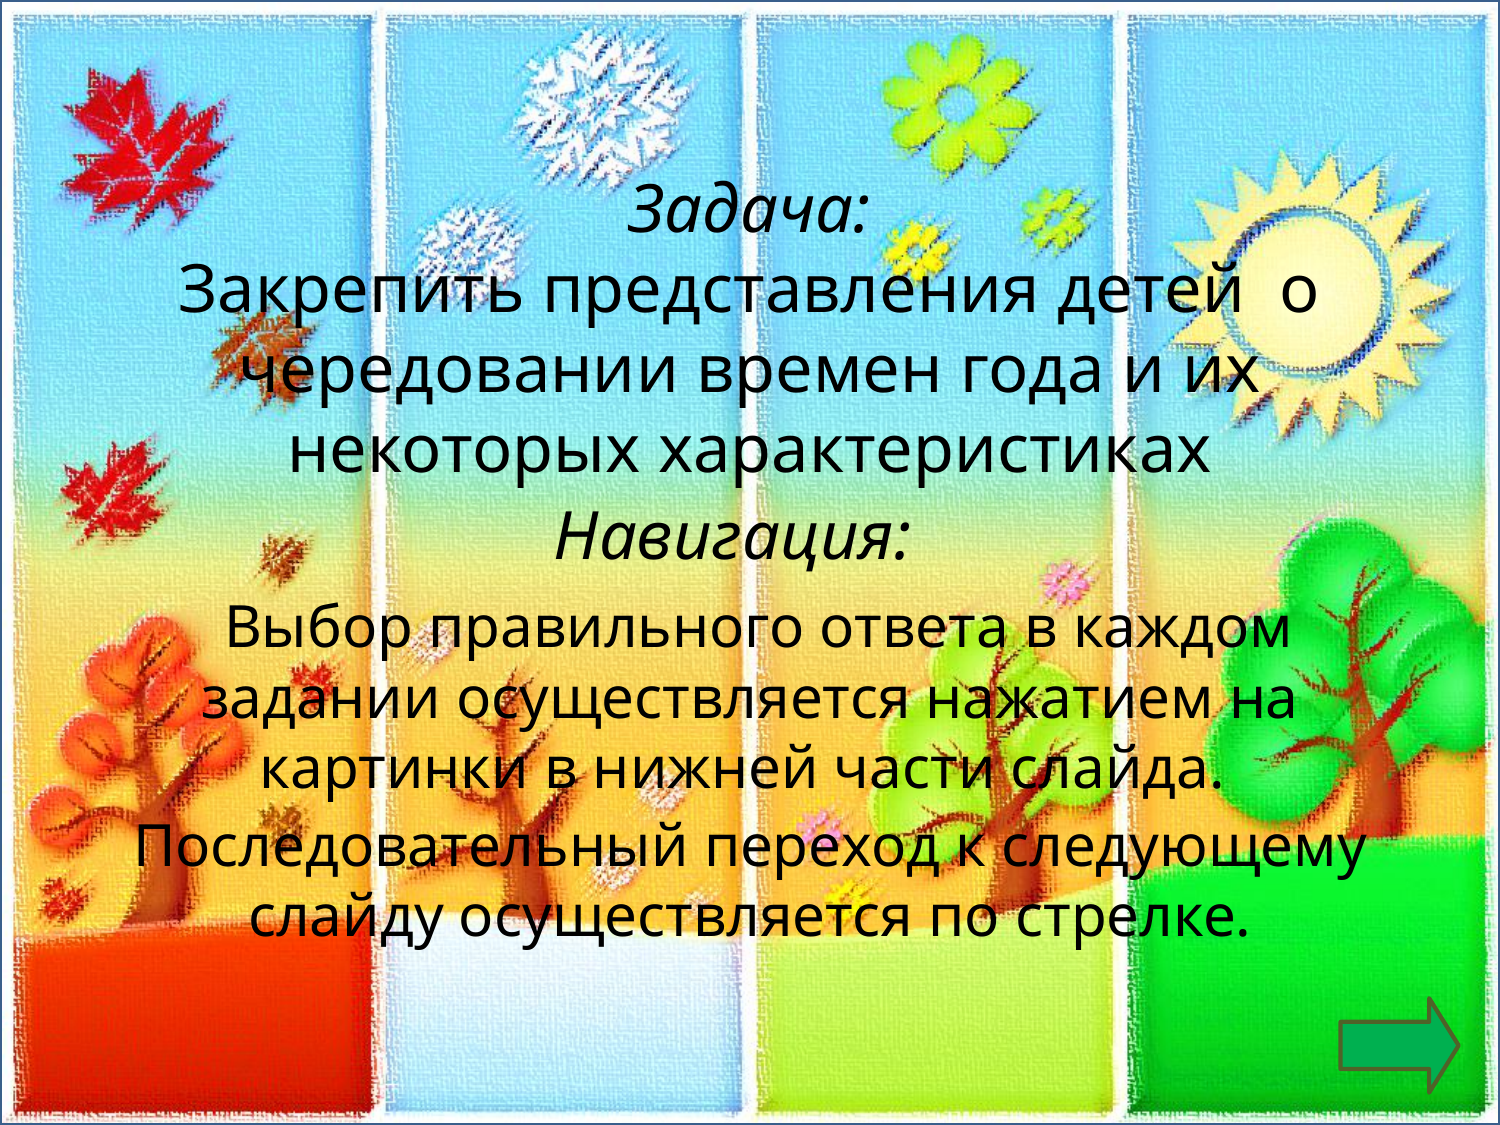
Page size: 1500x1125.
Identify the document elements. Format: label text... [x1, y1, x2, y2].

text_box Задача: Закрепить представления детей о чередовании времен года и их некоторых характеристиках Навигация: Выбор правильного ответа в каждом задании осуществляется нажатием на картинки в нижней части слайда. Последовательный переход к следующему слайду осуществляется по стрелке. [100, 158, 1400, 956]
text_box [0, 0, 1500, 1125]
